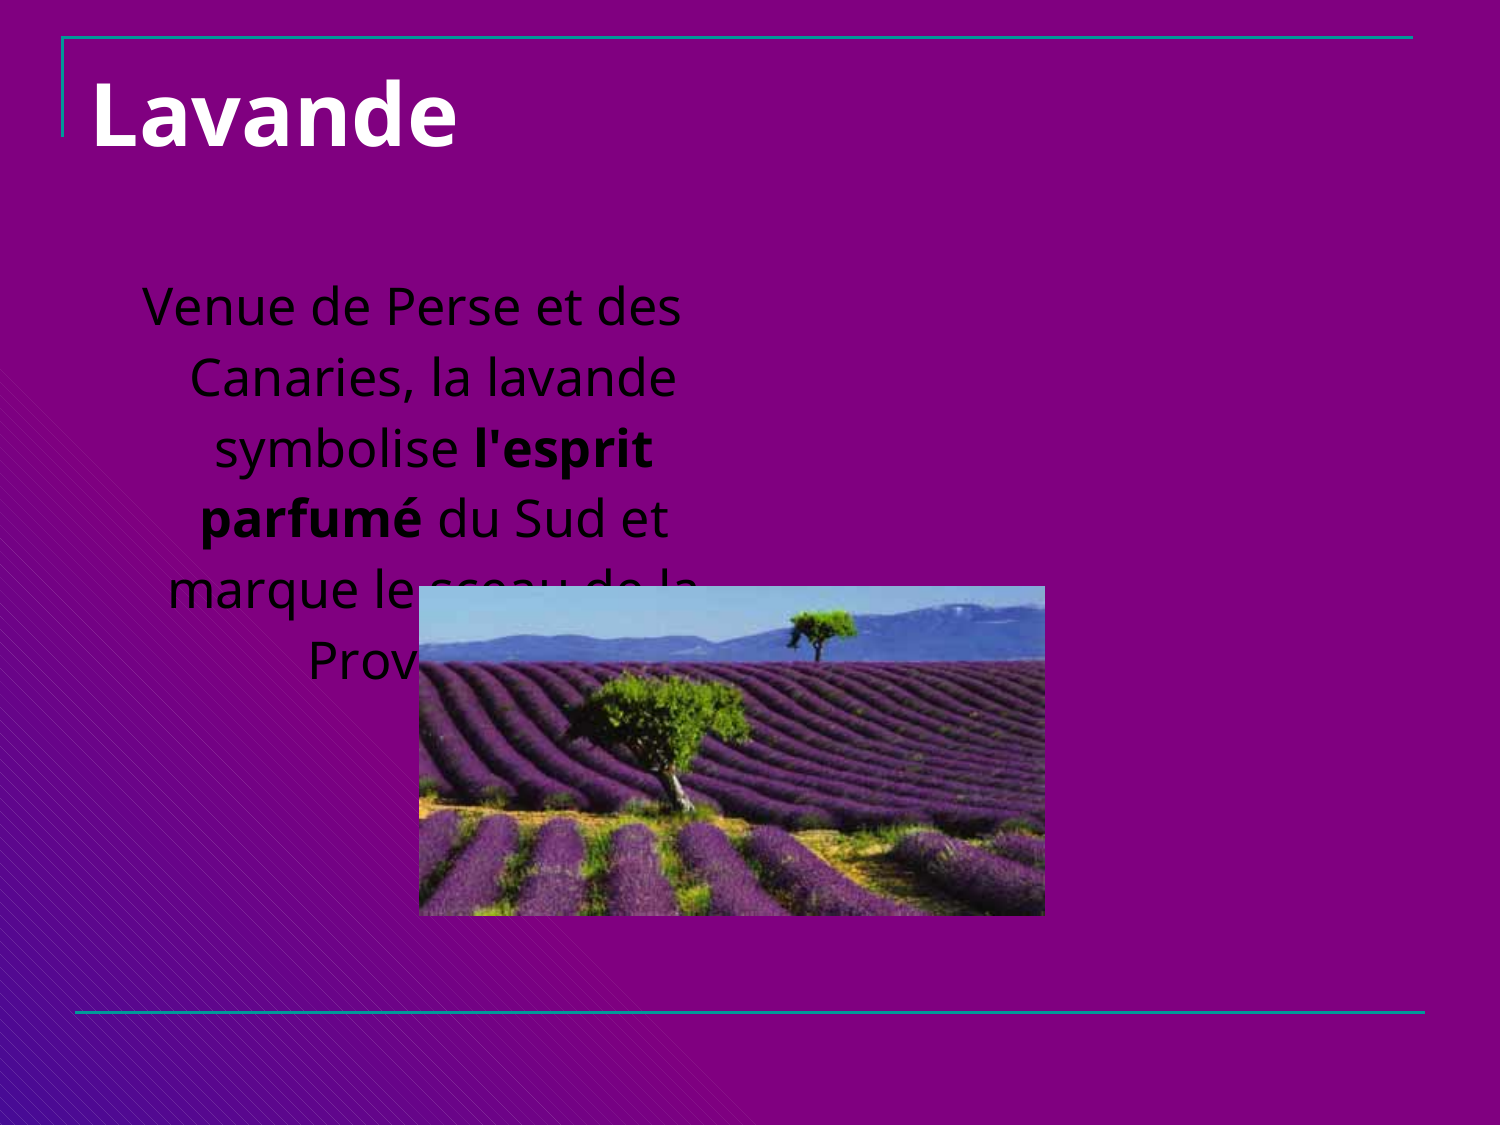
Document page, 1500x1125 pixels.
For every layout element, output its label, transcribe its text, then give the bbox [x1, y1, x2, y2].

title Lavande [75, 45, 1426, 233]
list Venue de Perse et des Canaries, la lavande symbolise l'esprit parfumé du Sud et marque le sceau de la Provence. [75, 262, 738, 1006]
picture [419, 586, 1045, 916]
